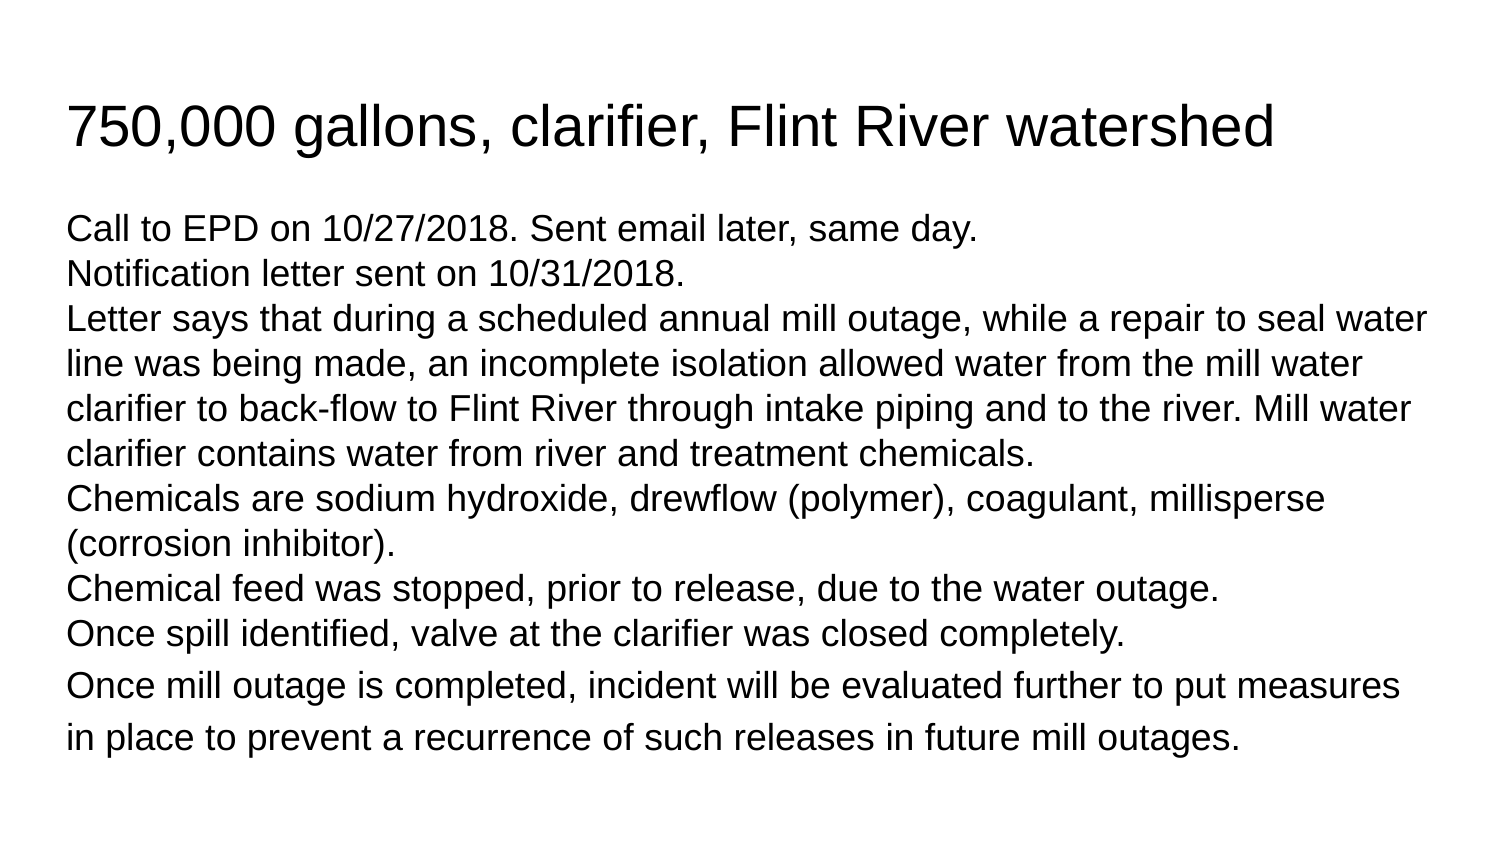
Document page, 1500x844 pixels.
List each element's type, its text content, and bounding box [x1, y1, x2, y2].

list Call to EPD on 10/27/2018. Sent email later, same day. Notification letter sent on 10/31/2018. Letter says that during a scheduled annual mill outage, while a repair to seal water line was being made, an incomplete isolation allowed water from the mill water clarifier to back-flow to Flint River through intake piping and to the river. Mill water clarifier contains water from river and treatment chemicals. Chemicals are sodium hydroxide, drewflow (polymer), coagulant, millisperse (corrosion inhibitor). Chemical feed was stopped, prior to release, due to the water outage. Once spill identified, valve at the clarifier was closed completely. Once mill outage is completed, incident will be evaluated further to put measures in place to prevent a recurrence of such releases in future mill outages. [51, 189, 1449, 750]
title 750,000 gallons, clarifier, Flint River watershed [51, 72, 1449, 167]
